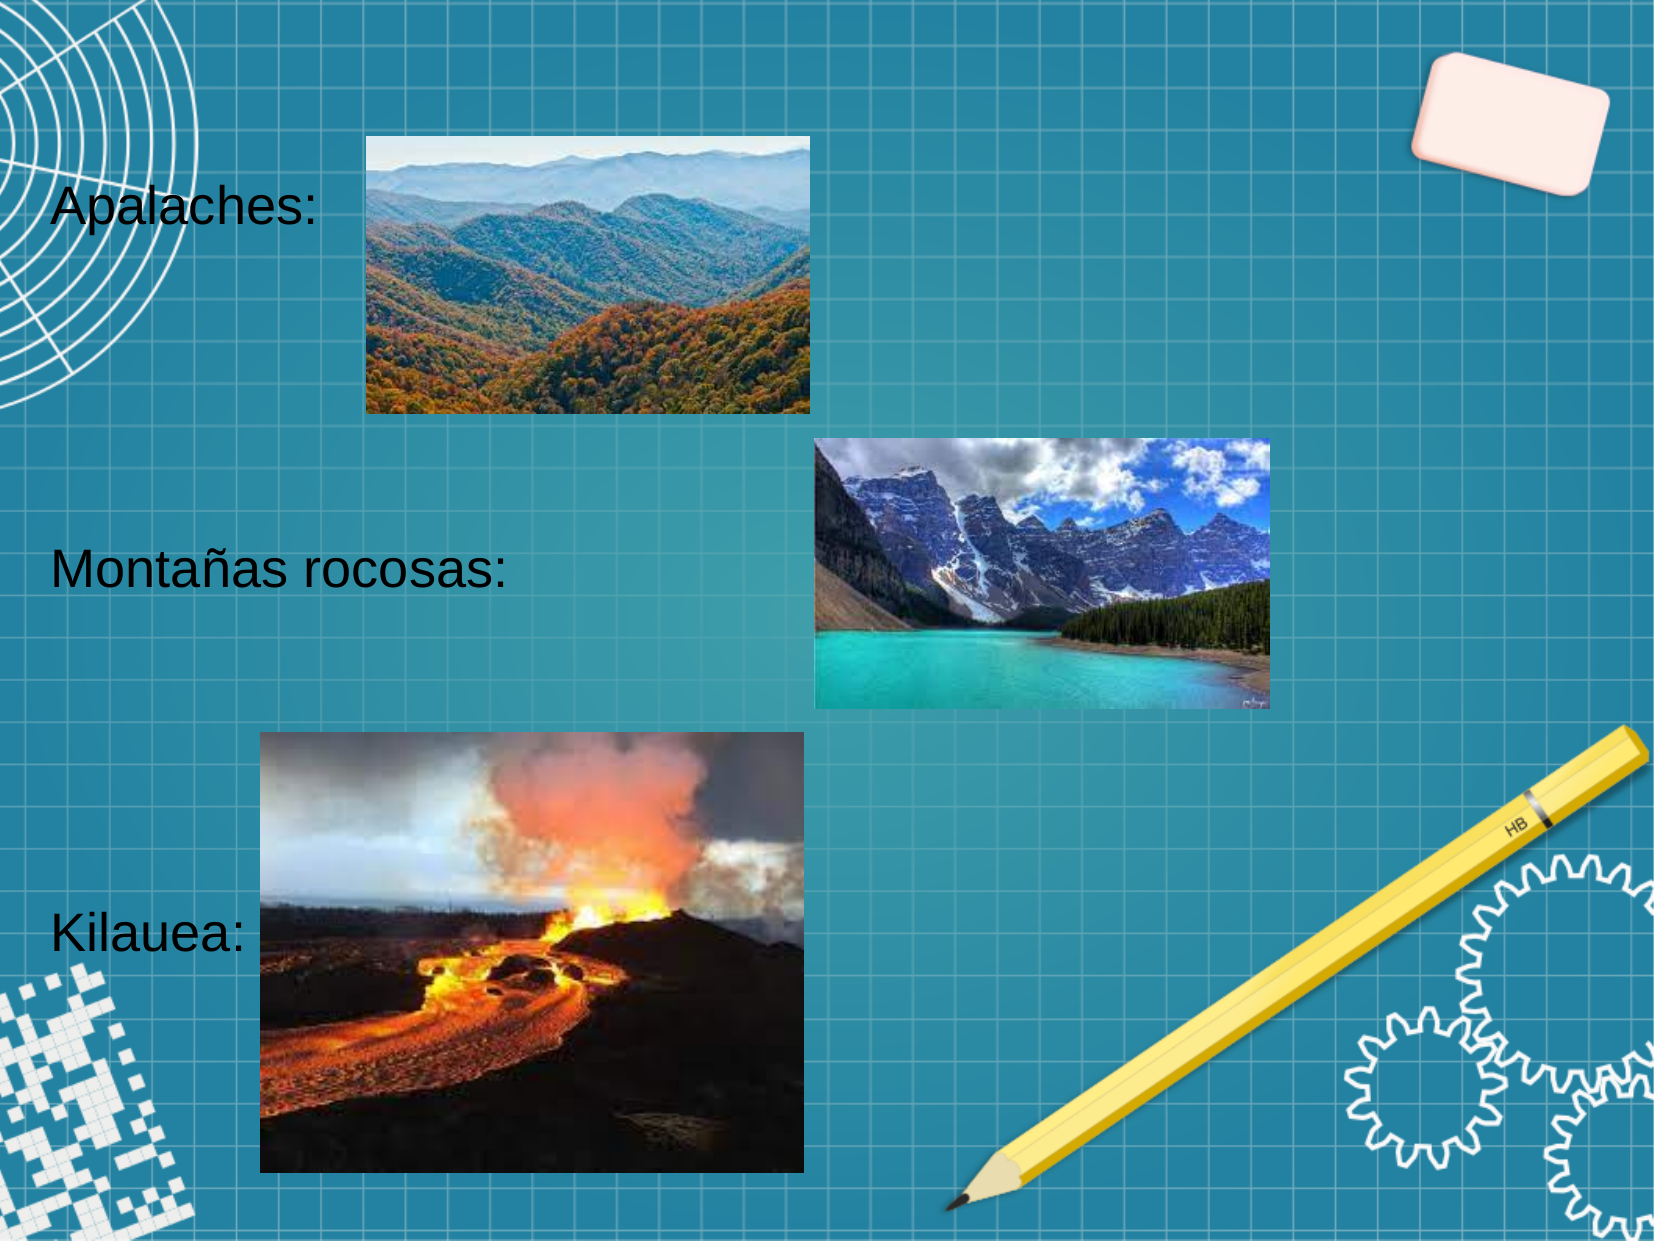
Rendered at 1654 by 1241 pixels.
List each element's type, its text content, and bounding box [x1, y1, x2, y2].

picture [366, 136, 810, 414]
picture [814, 438, 1270, 709]
picture [0, 0, 1654, 1241]
text_box Apalaches: Montañas rocosas: Kilauea: [35, 47, 1630, 1241]
picture [260, 732, 804, 1173]
